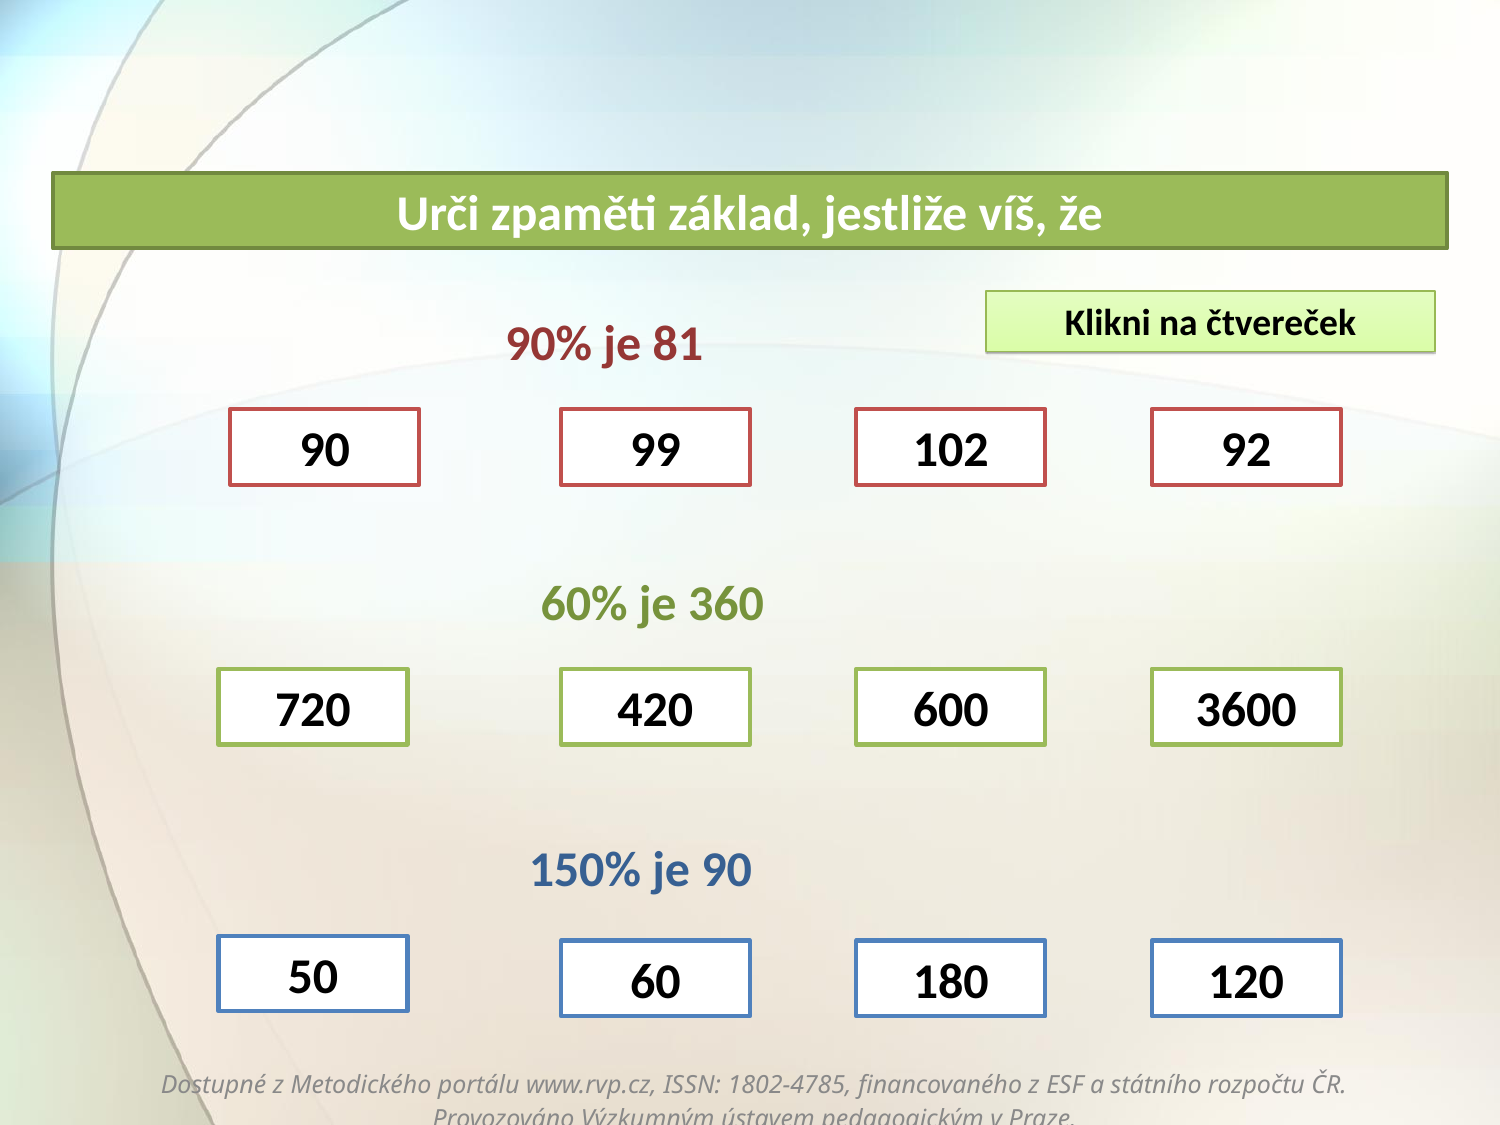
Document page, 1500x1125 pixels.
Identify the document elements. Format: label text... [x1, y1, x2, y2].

text_box 102 [856, 408, 1046, 485]
text_box 150% je 90 [513, 829, 892, 906]
text_box 90 [230, 408, 420, 485]
text_box 180 [856, 940, 1046, 1017]
text_box Urči zpaměti základ, jestliže víš, že [53, 172, 1447, 249]
text_box Klikni na čtvereček [986, 290, 1436, 352]
text_box 60% je 360 [525, 562, 904, 639]
text_box 420 [561, 668, 751, 745]
text_box 600 [856, 668, 1046, 745]
text_box 120 [1151, 940, 1341, 1017]
text_box 720 [218, 668, 408, 745]
text_box 99 [561, 408, 751, 485]
text_box 90% je 81 [490, 302, 833, 379]
text_box 3600 [1151, 668, 1341, 745]
text_box 50 [218, 935, 408, 1012]
text_box 60 [561, 940, 751, 1017]
text_box 92 [1151, 408, 1341, 485]
